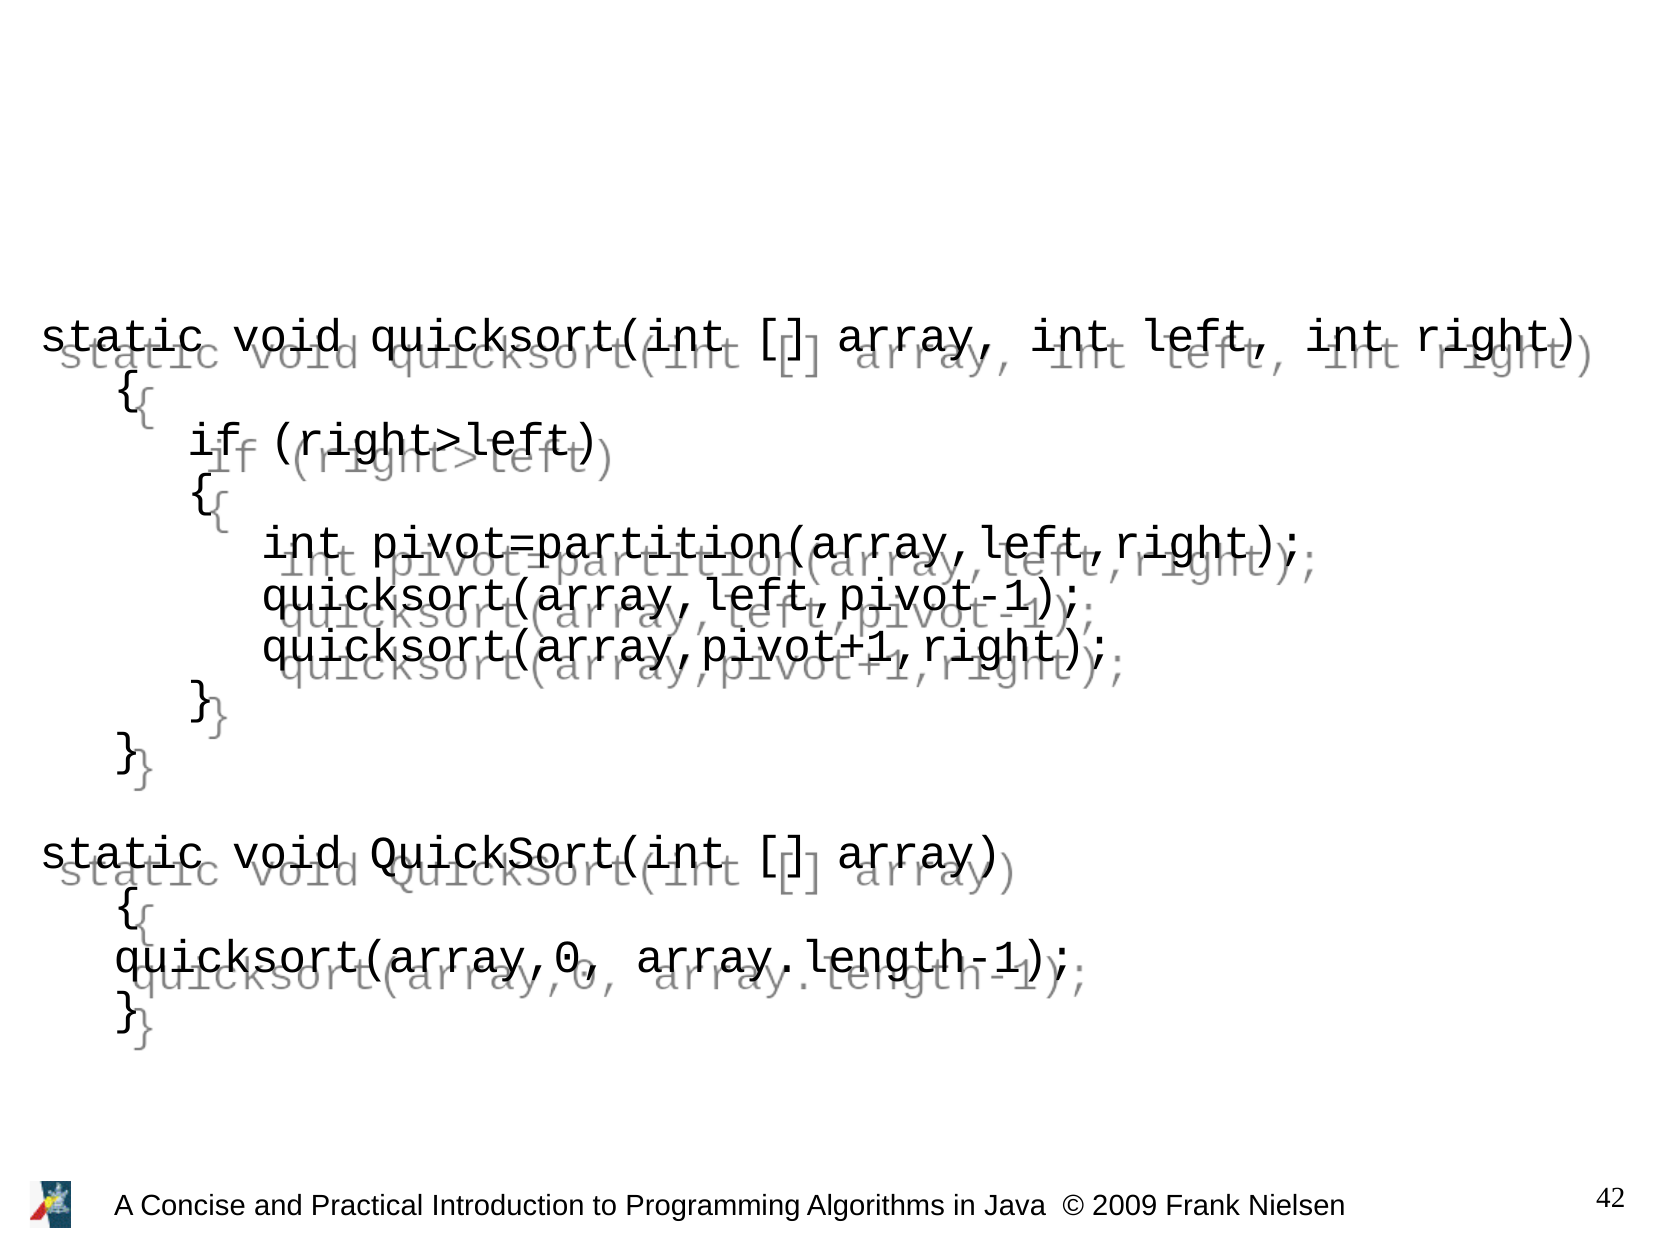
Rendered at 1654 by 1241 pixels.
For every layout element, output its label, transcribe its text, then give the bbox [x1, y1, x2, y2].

text_box static void quicksort(int [] array, int left, int right) { if (right>left) { int pivot=partition(array,left,right); quicksort(array,left,pivot-1); quicksort(array,pivot+1,right); } } static void QuickSort(int [] array) { quicksort(array,0, array.length-1); } [24, 306, 1595, 1004]
picture [29, 1181, 71, 1228]
